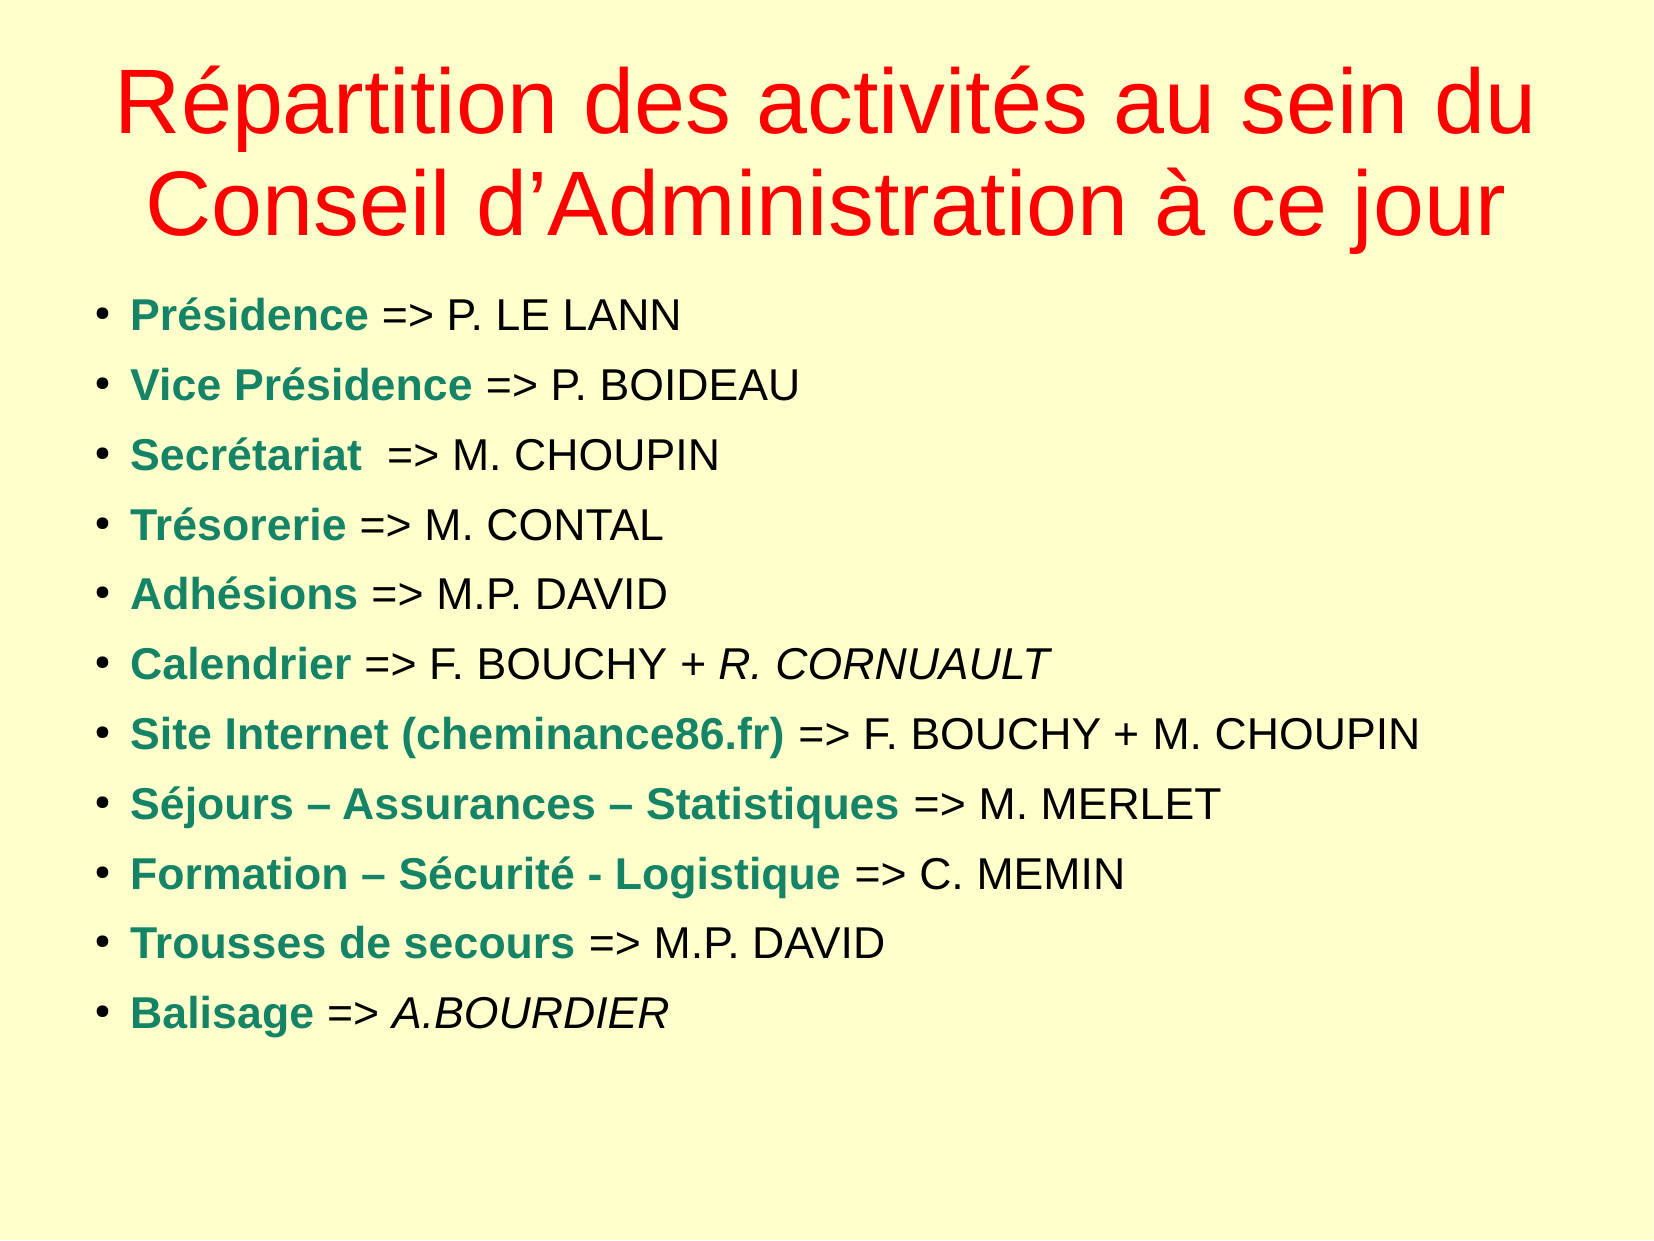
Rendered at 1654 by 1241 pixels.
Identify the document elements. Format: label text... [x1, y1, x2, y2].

list Présidence => P. LE LANN Vice Présidence => P. BOIDEAU Secrétariat => M. CHOUPIN Trésorerie => M. CONTAL Adhésions => M.P. DAVID Calendrier => F. BOUCHY + R. CORNUAULT Site Internet (cheminance86.fr) => F. BOUCHY + M. CHOUPIN Séjours – Assurances – Statistiques => M. MERLET Formation – Sécurité - Logistique => C. MEMIN Trousses de secours => M.P. DAVID Balisage => A.BOURDIER [82, 290, 1571, 1040]
title Répartition des activités au sein du Conseil d’Administration à ce jour [82, 49, 1571, 257]
